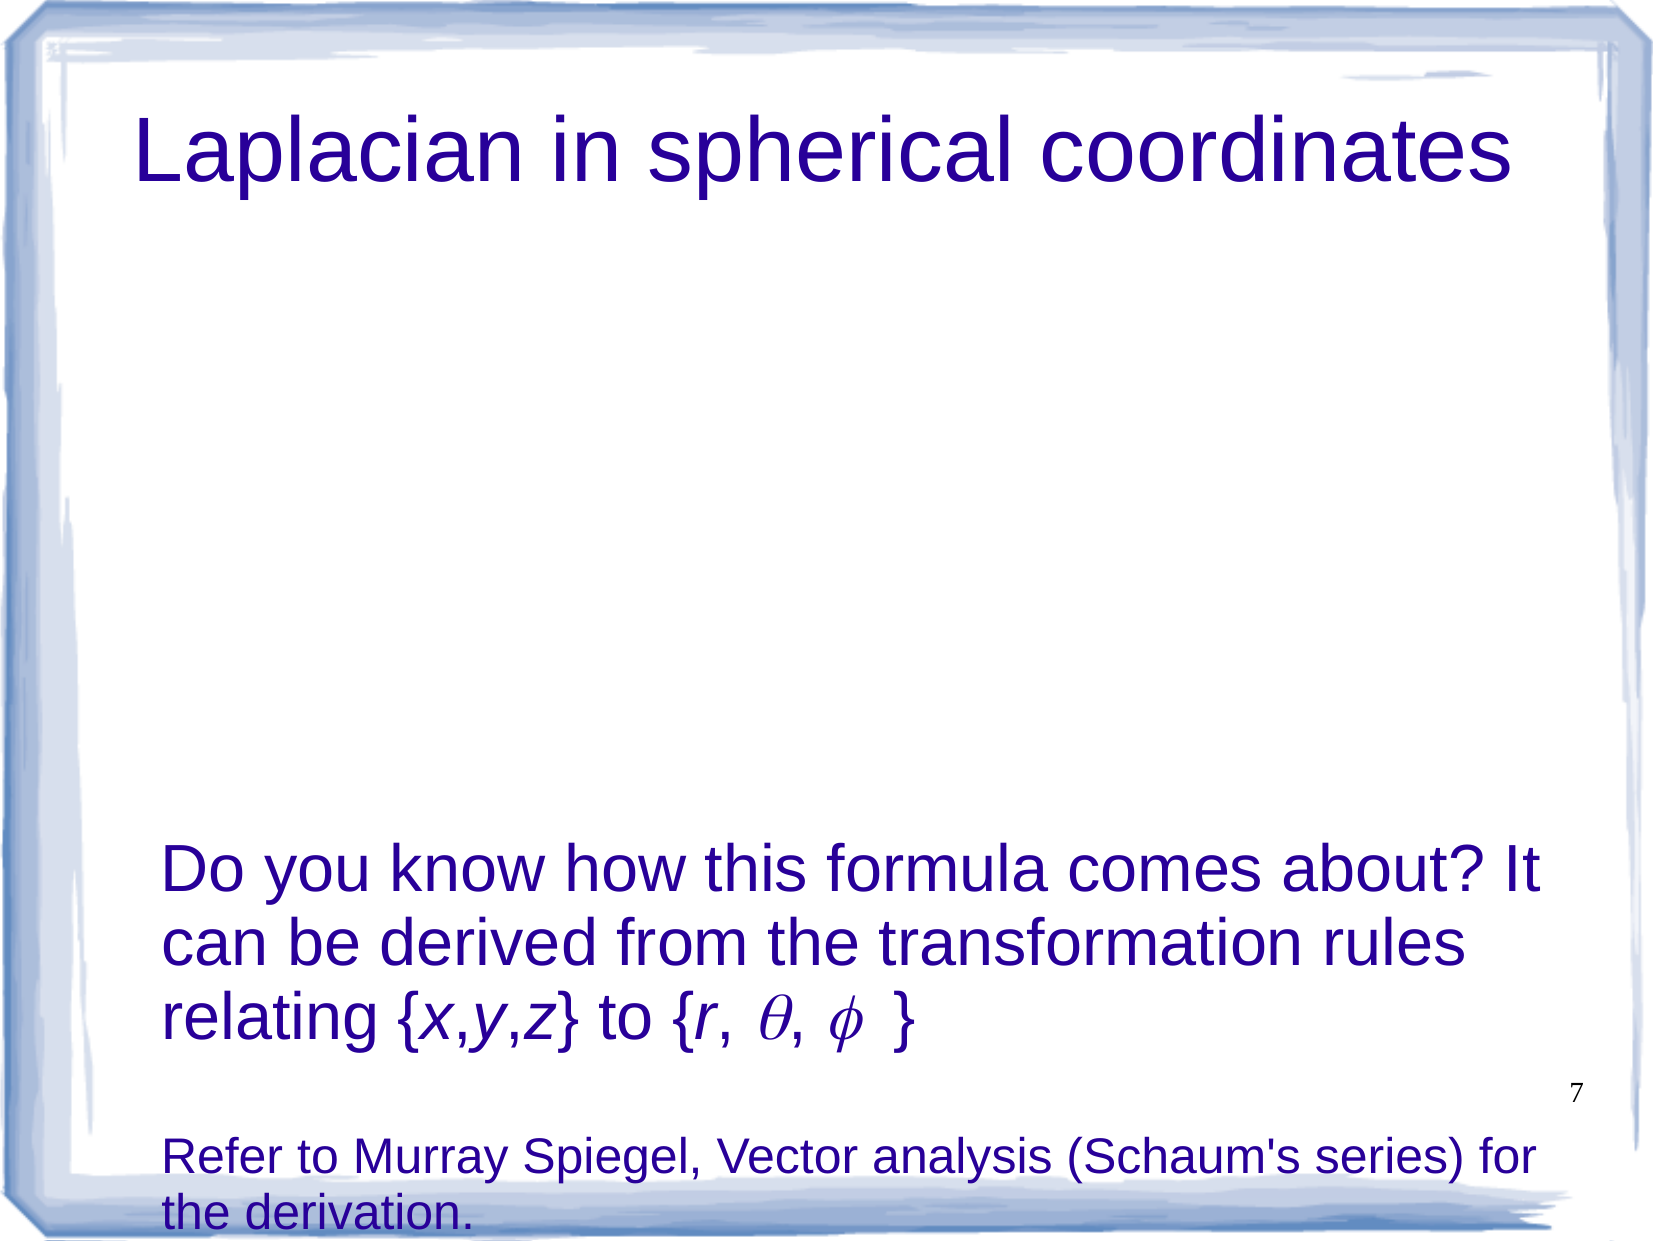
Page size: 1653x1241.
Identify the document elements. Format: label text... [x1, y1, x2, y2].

subtitle Do you know how this formula comes about? It can be derived from the transformation rules relating {x,y,z} to {r, q, f } Refer to Murray Spiegel, Vector analysis (Schaum's series) for the derivation. [105, 831, 1591, 1241]
title Laplacian in spherical coordinates [82, 49, 1567, 253]
picture [0, 0, 1653, 1241]
